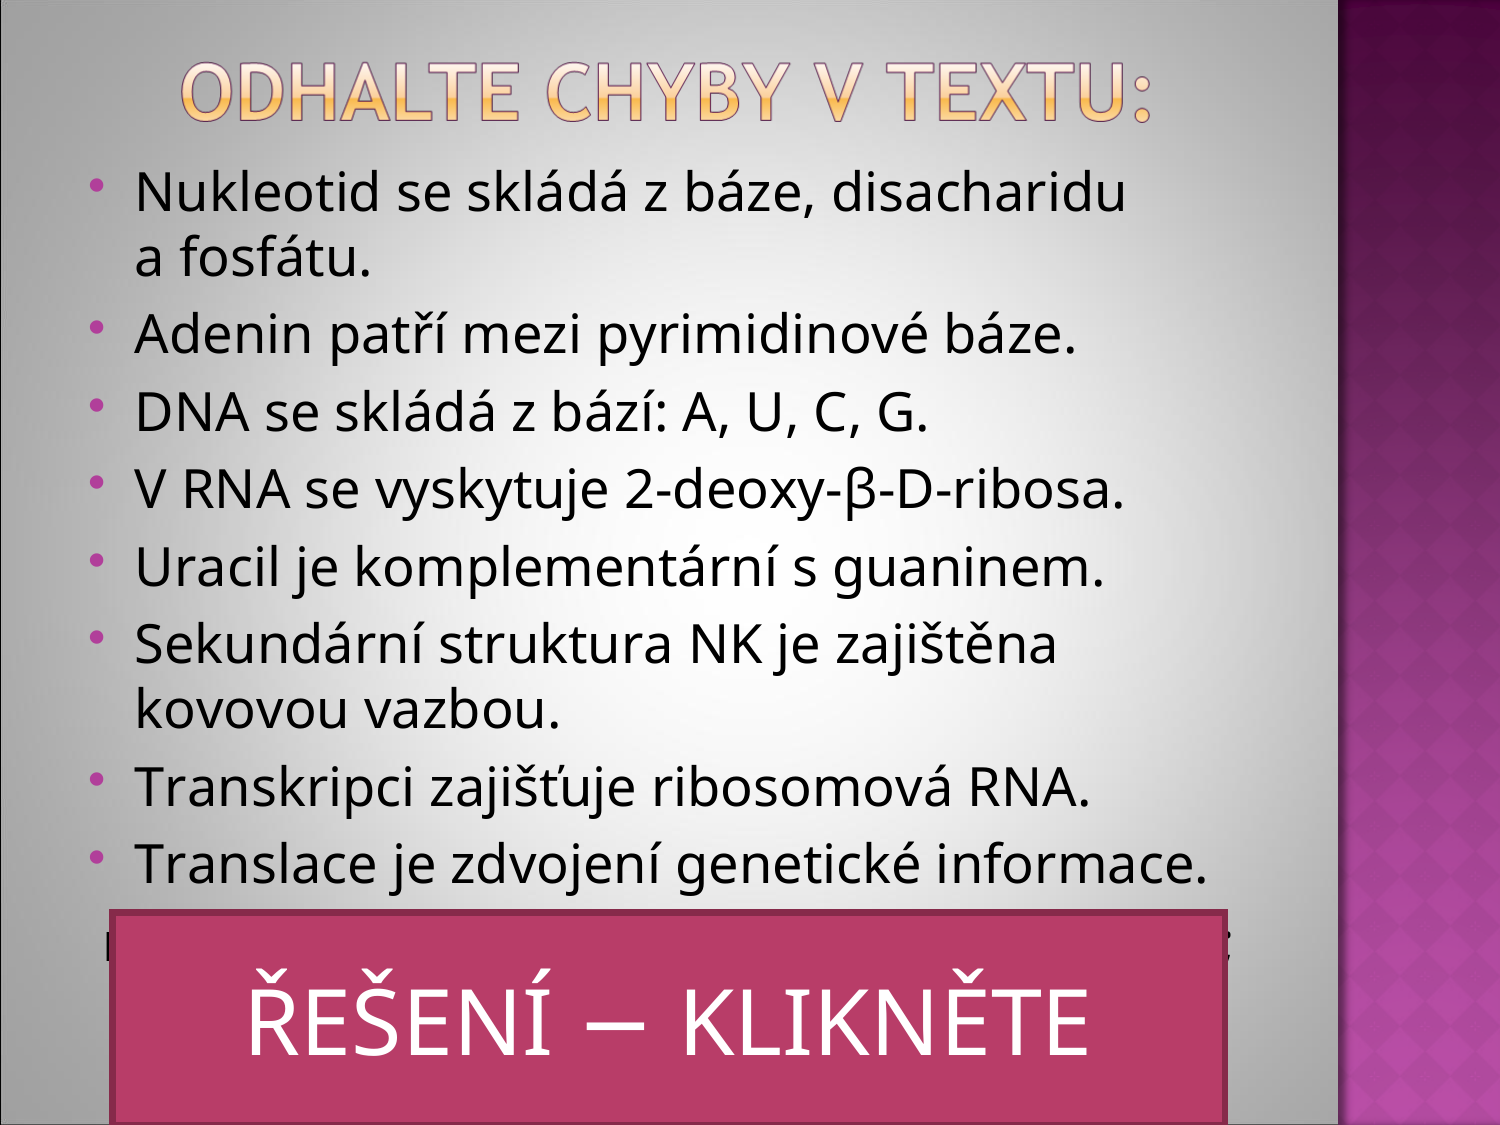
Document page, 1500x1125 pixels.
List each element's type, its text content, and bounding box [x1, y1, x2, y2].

text_box ŘEŠENÍ − KLIKNĚTE [112, 912, 1225, 1125]
picture [0, 0, 1500, 1125]
text_box [73, 20, 1265, 140]
list Nukleotid se skládá z báze, disacharidu a fosfátu. Adenin patří mezi pyrimidinové báze. DNA se skládá z bází: A, U, C, G. V RNA se vyskytuje 2-deoxy-β-D-ribosa. Uracil je komplementární s guaninem. Sekundární struktura NK je zajištěna kovovou vazbou. Transkripci zajišťuje ribosomová RNA. Translace je zdvojení genetické informace. monosacharidu; purinové; ATCG; β-D-ribosa; adeninem; vodíkovou vazbou; mediátorová; replikace [75, 149, 1263, 1125]
